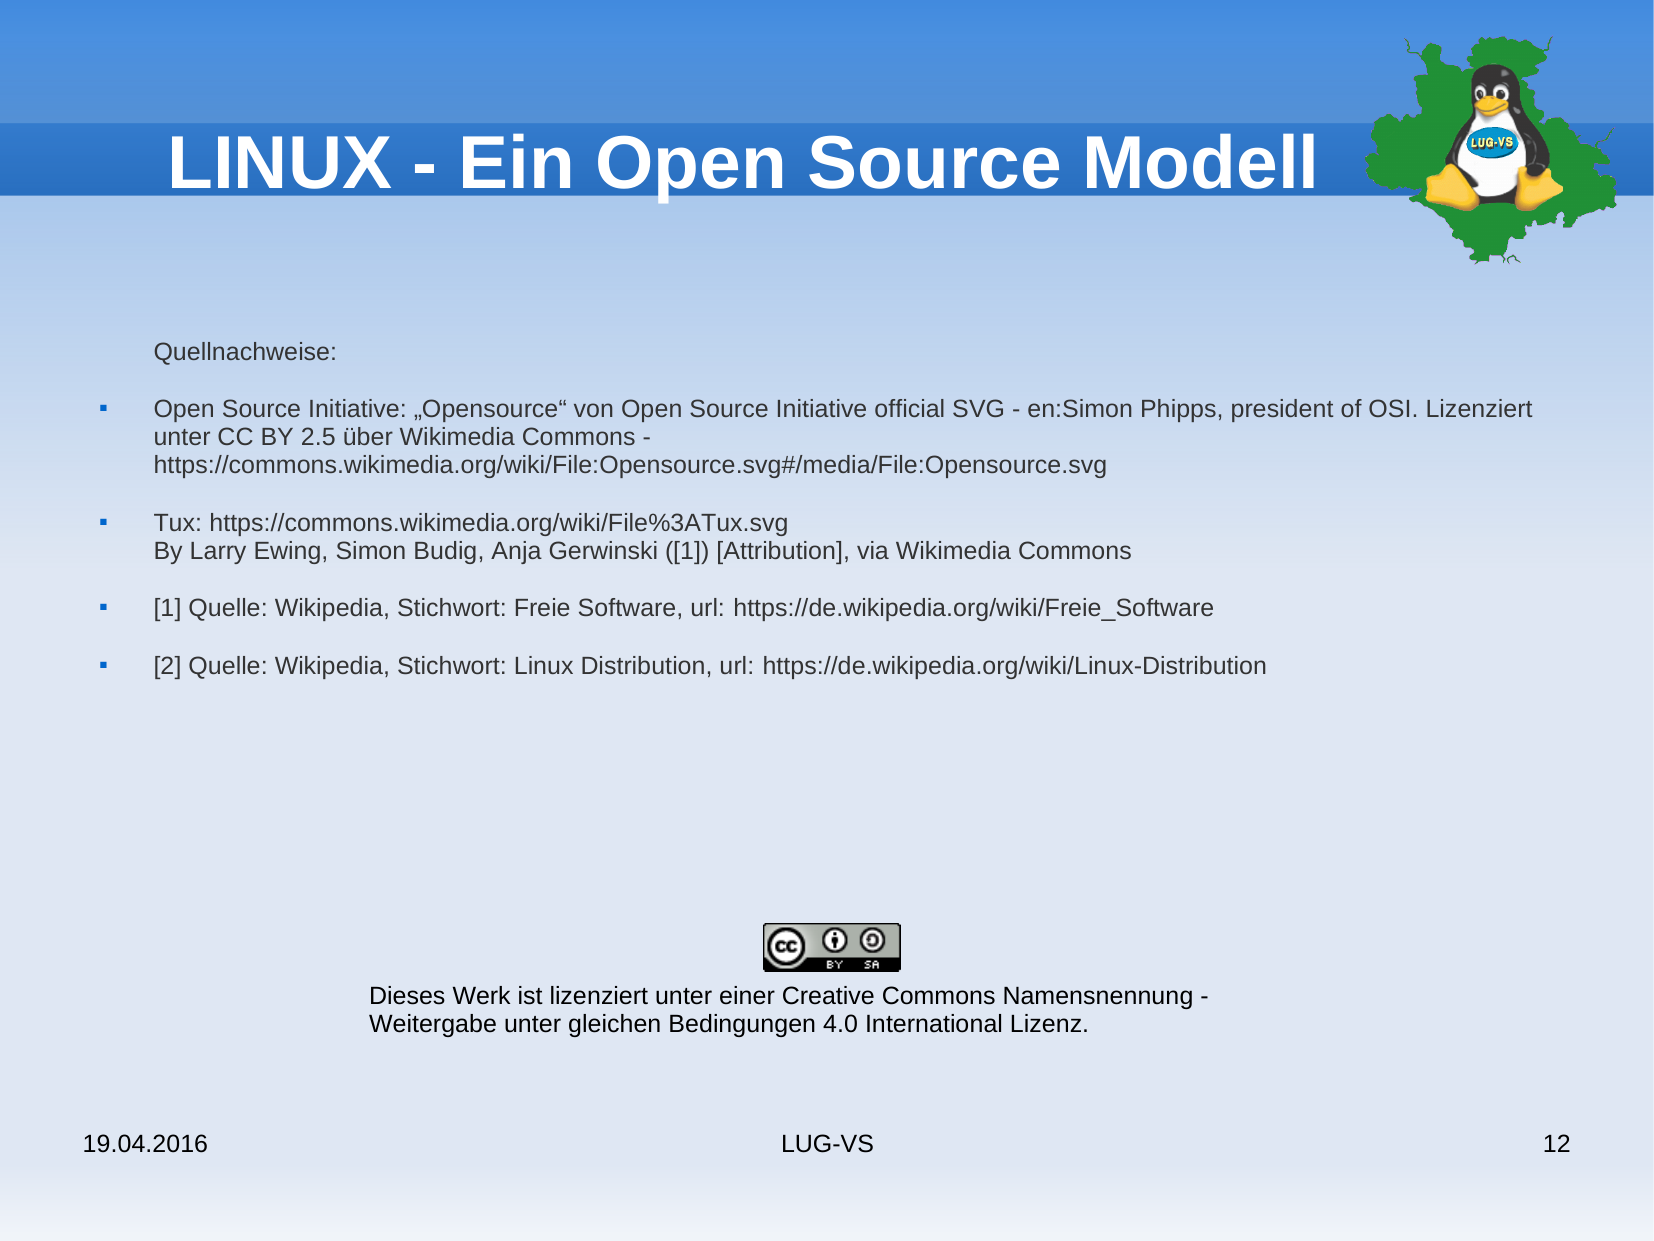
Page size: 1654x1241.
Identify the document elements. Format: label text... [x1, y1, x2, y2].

list Quellnachweise: Open Source Initiative: „Opensource“ von Open Source Initiative official SVG - en:Simon Phipps, president of OSI. Lizenziert unter CC BY 2.5 über Wikimedia Commons - https://commons.wikimedia.org/wiki/File:Opensource.svg#/media/File:Opensource.svg Tux: https://commons.wikimedia.org/wiki/File%3ATux.svg By Larry Ewing, Simon Budig, Anja Gerwinski ([1]) [Attribution], via Wikimedia Commons [1] Quelle: Wikipedia, Stichwort: Freie Software, url: https://de.wikipedia.org/wiki/Freie_Software [2] Quelle: Wikipedia, Stichwort: Linux Distribution, url: https://de.wikipedia.org/wiki/Linux-Distribution [82, 337, 1571, 1109]
text_box Dieses Werk ist lizenziert unter einer Creative Commons Namensnennung - Weitergabe unter gleichen Bedingungen 4.0 International Lizenz. [354, 974, 1329, 1046]
picture [0, 0, 1654, 1241]
title LINUX - Ein Open Source Modell [0, 59, 1489, 267]
